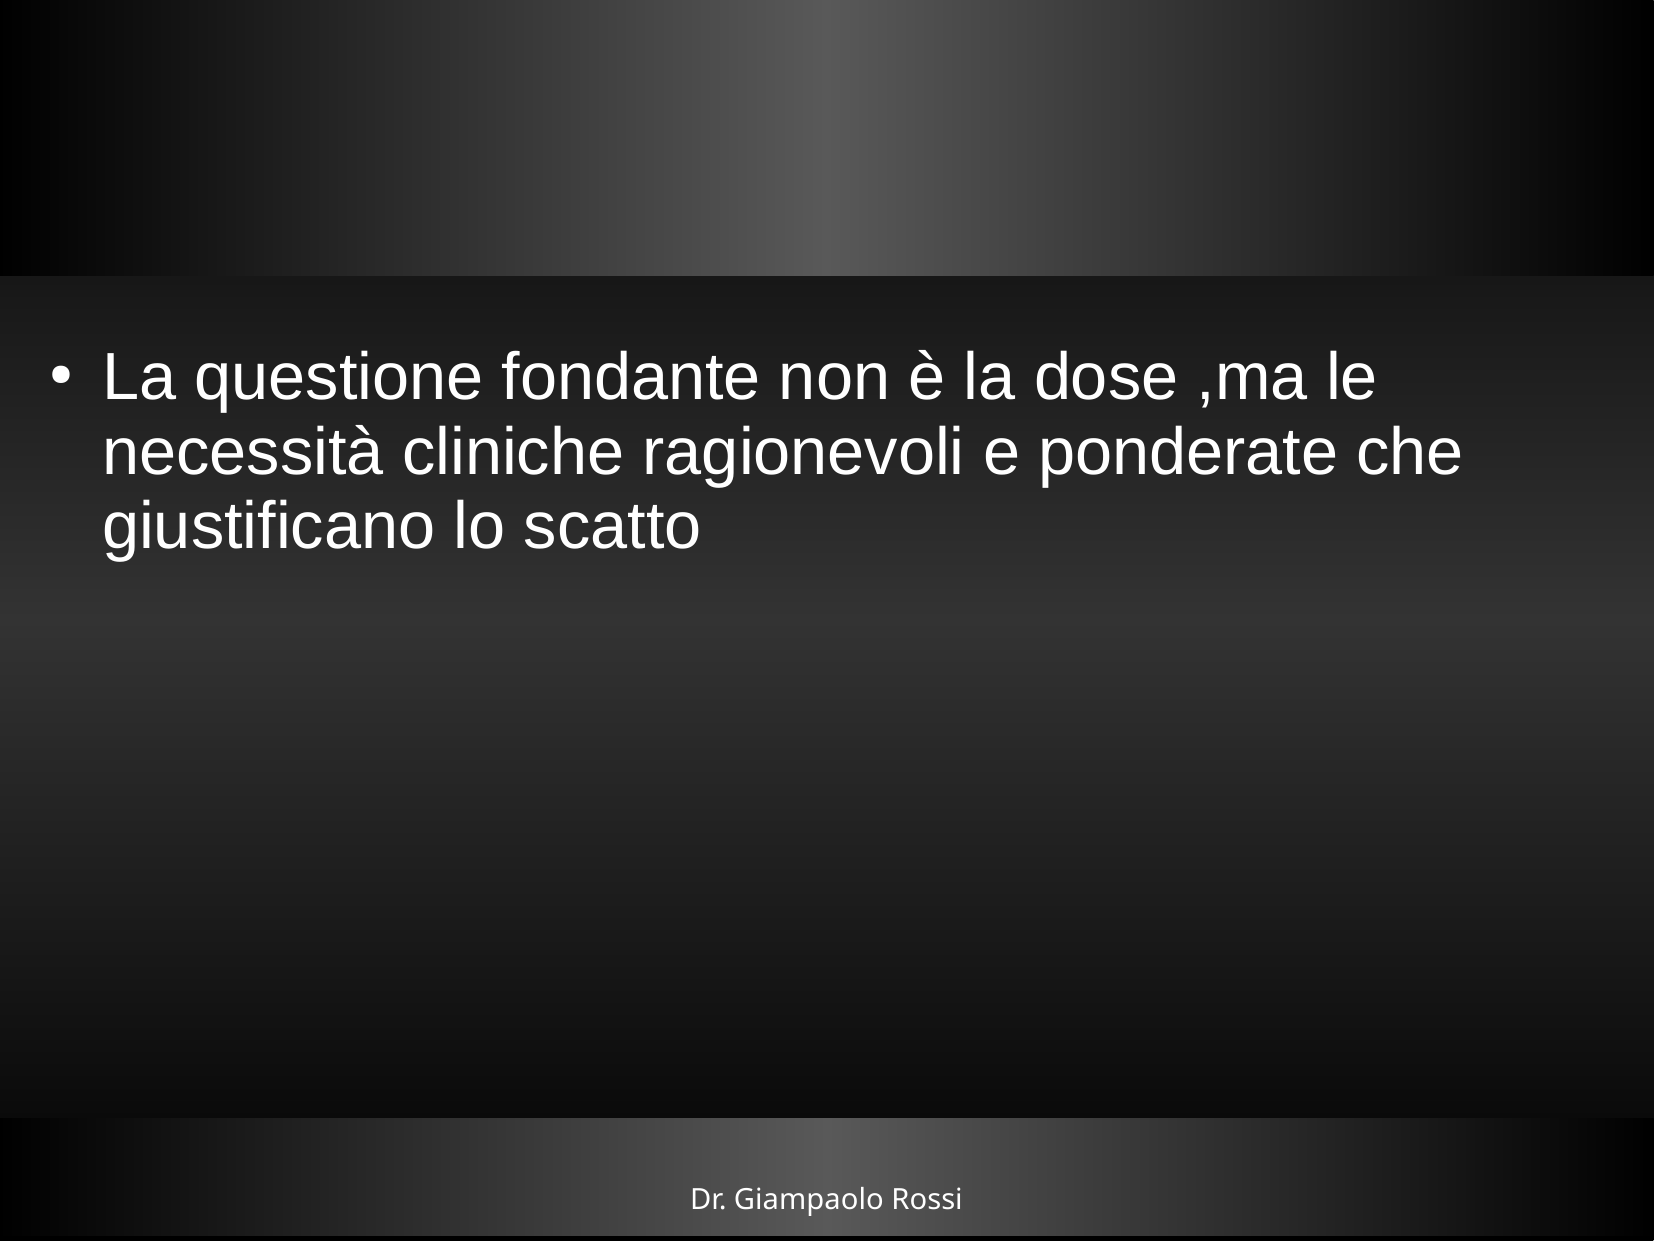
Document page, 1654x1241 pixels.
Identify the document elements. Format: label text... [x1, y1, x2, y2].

text_box [4, 90, 1493, 298]
text_box La questione fondante non è la dose ,ma le necessità cliniche ragionevoli e ponderate che giustificano lo scatto [16, 331, 1505, 723]
text_box [4, 759, 1493, 1150]
